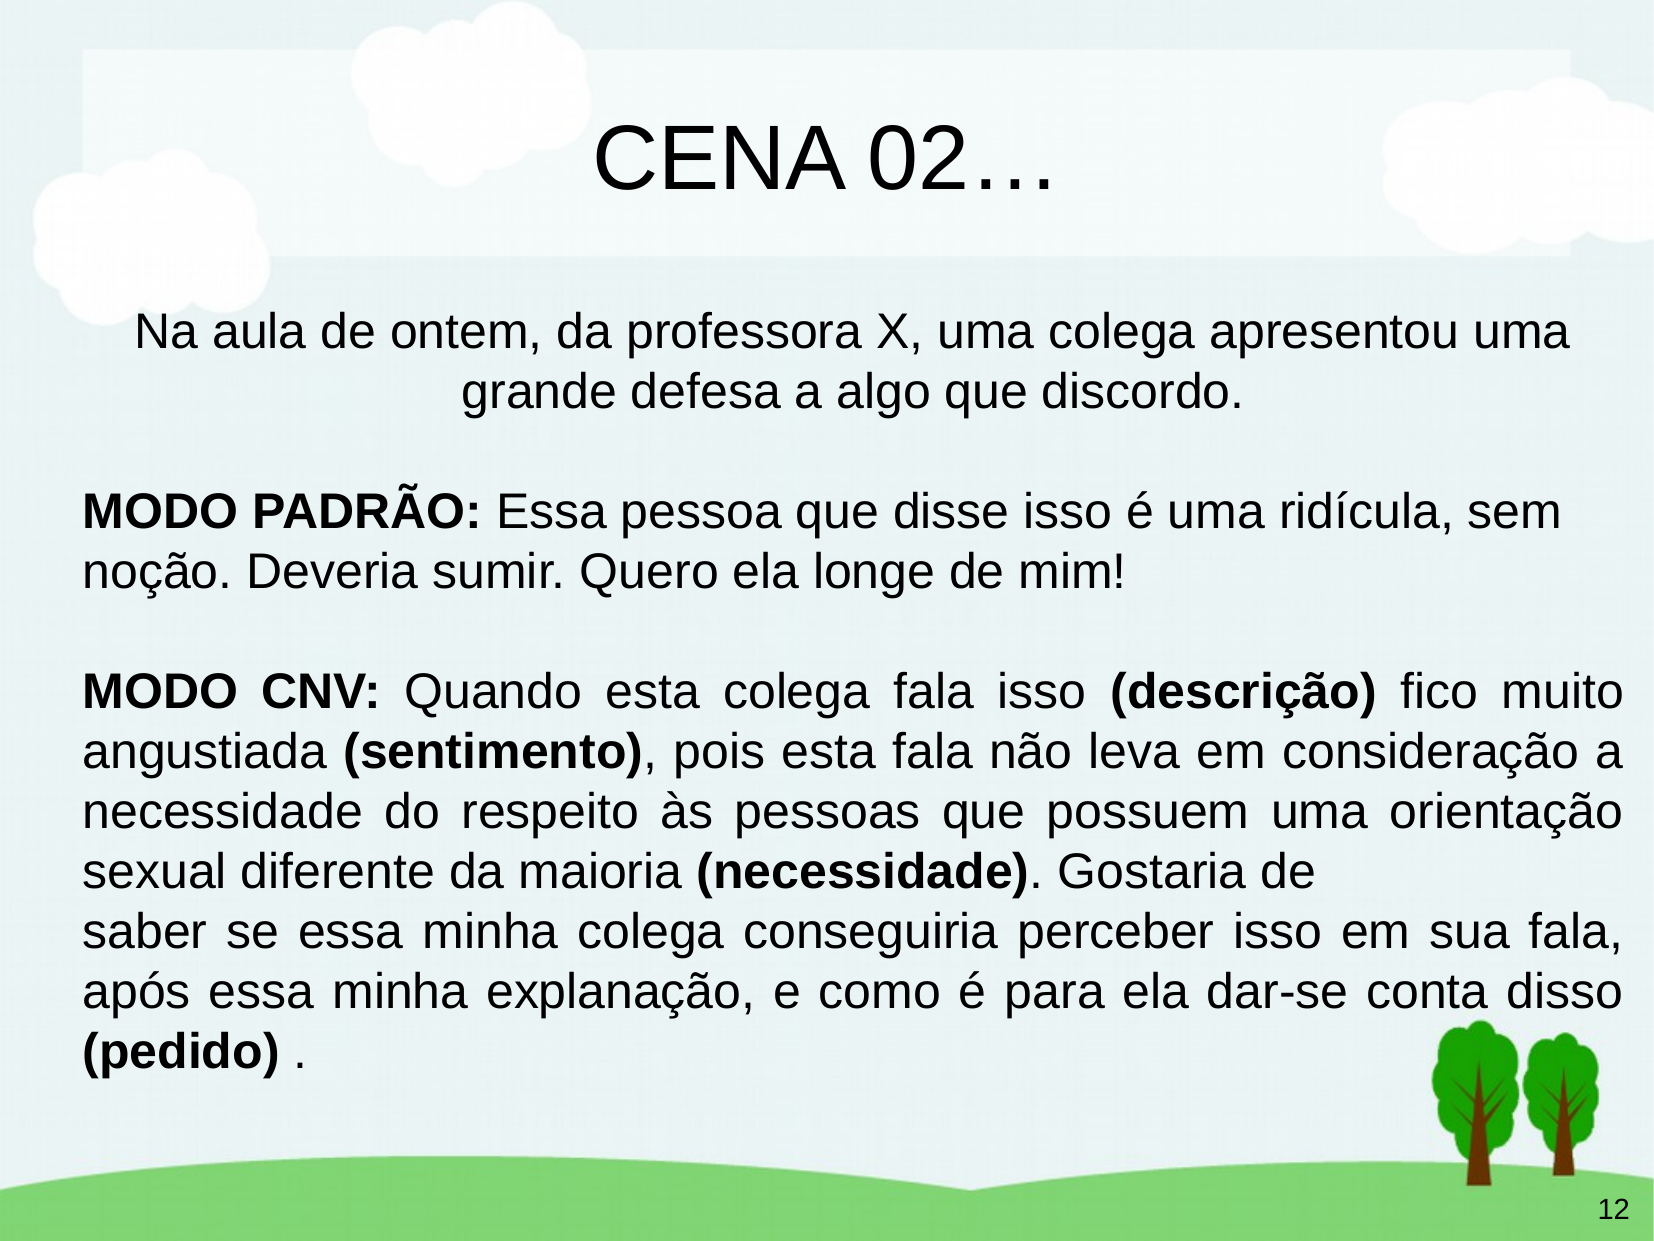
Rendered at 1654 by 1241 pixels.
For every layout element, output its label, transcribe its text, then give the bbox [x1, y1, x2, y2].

picture [0, 0, 1654, 1241]
title CENA 02… [82, 49, 1571, 257]
subtitle Na aula de ontem, da professora X, uma colega apresentou uma grande defesa a algo que discordo. MODO PADRÃO: Essa pessoa que disse isso é uma ridícula, sem noção. Deveria sumir. Quero ela longe de mim! MODO CNV: Quando esta colega fala isso (descrição) fico muito angustiada (sentimento), pois esta fala não leva em consideração a necessidade do respeito às pessoas que possuem uma orientação sexual diferente da maioria (necessidade). Gostaria de saber se essa minha colega conseguiria perceber isso em sua fala, após essa minha explanação, e como é para ela dar-se conta disso (pedido) . [82, 290, 1624, 1087]
